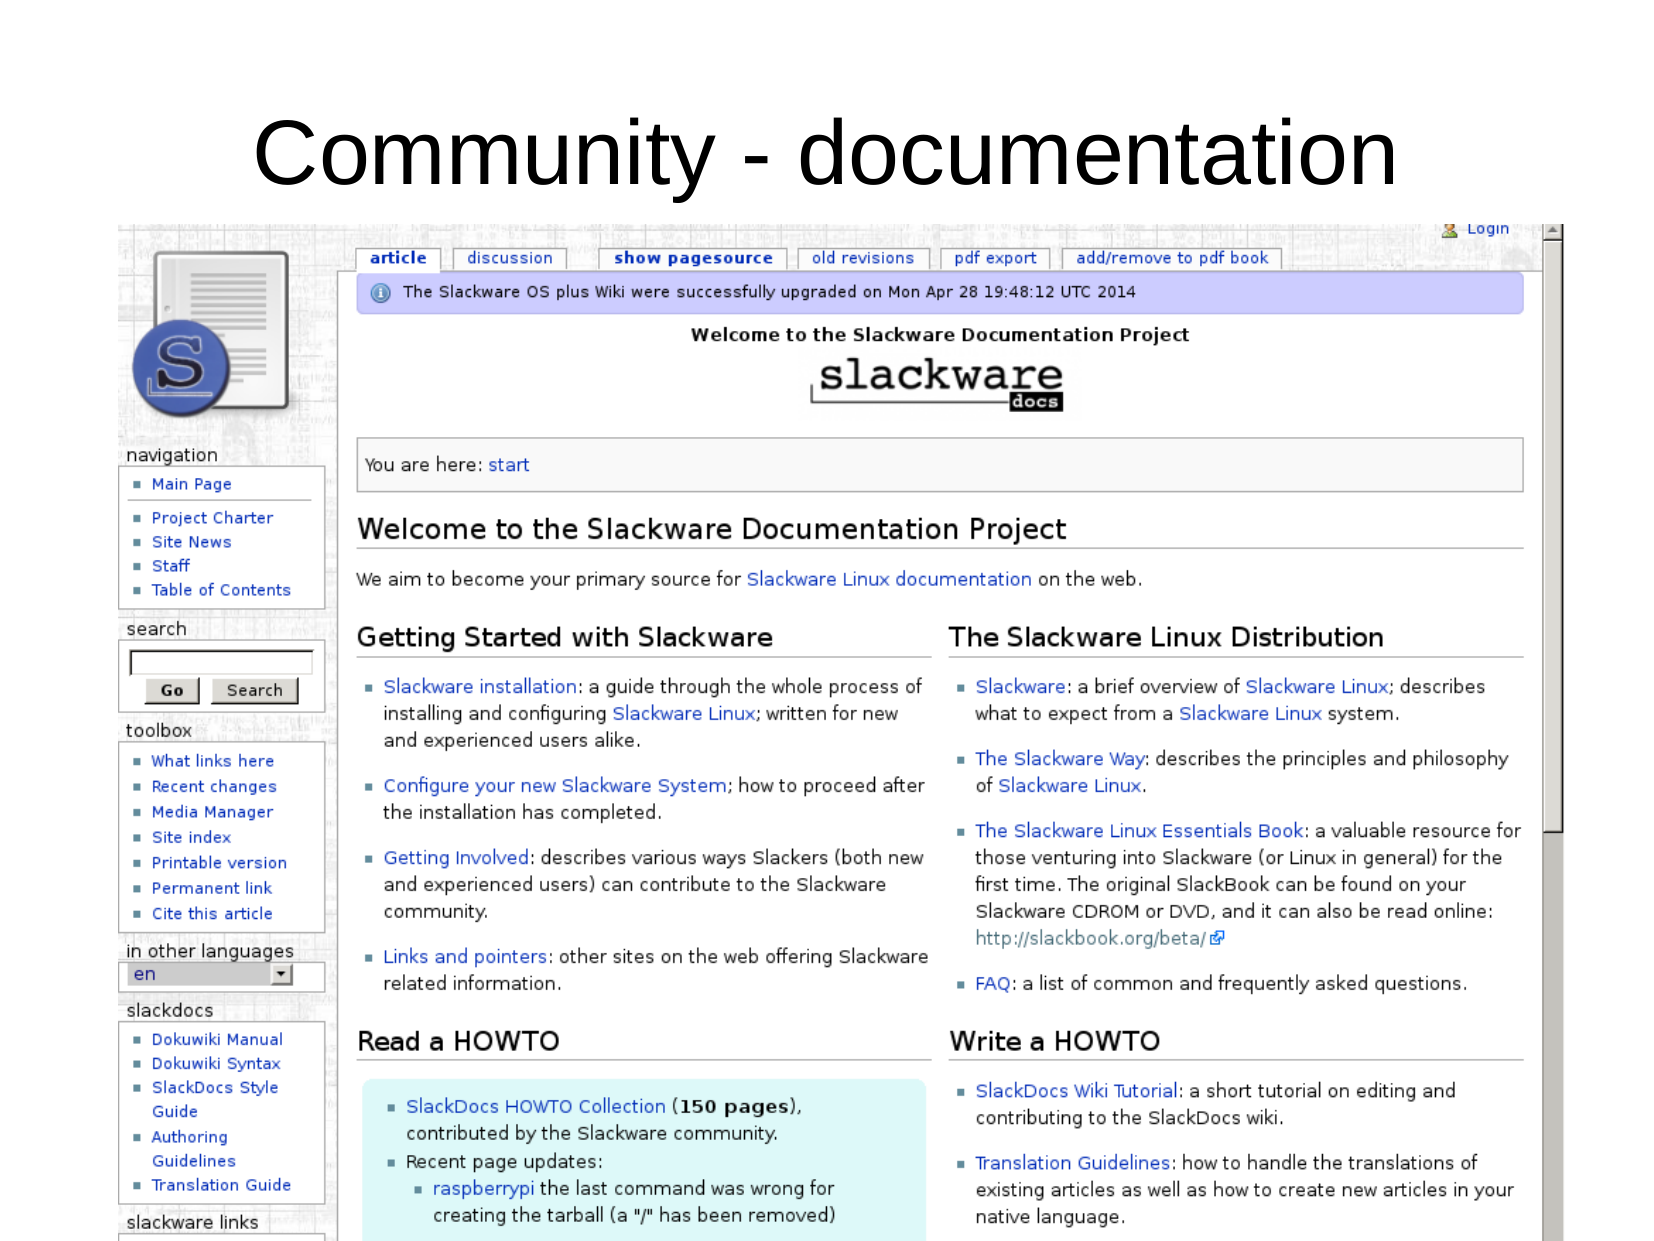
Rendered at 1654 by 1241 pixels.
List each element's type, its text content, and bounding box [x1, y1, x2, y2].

picture [118, 224, 1565, 1241]
title Community - documentation [82, 49, 1571, 257]
